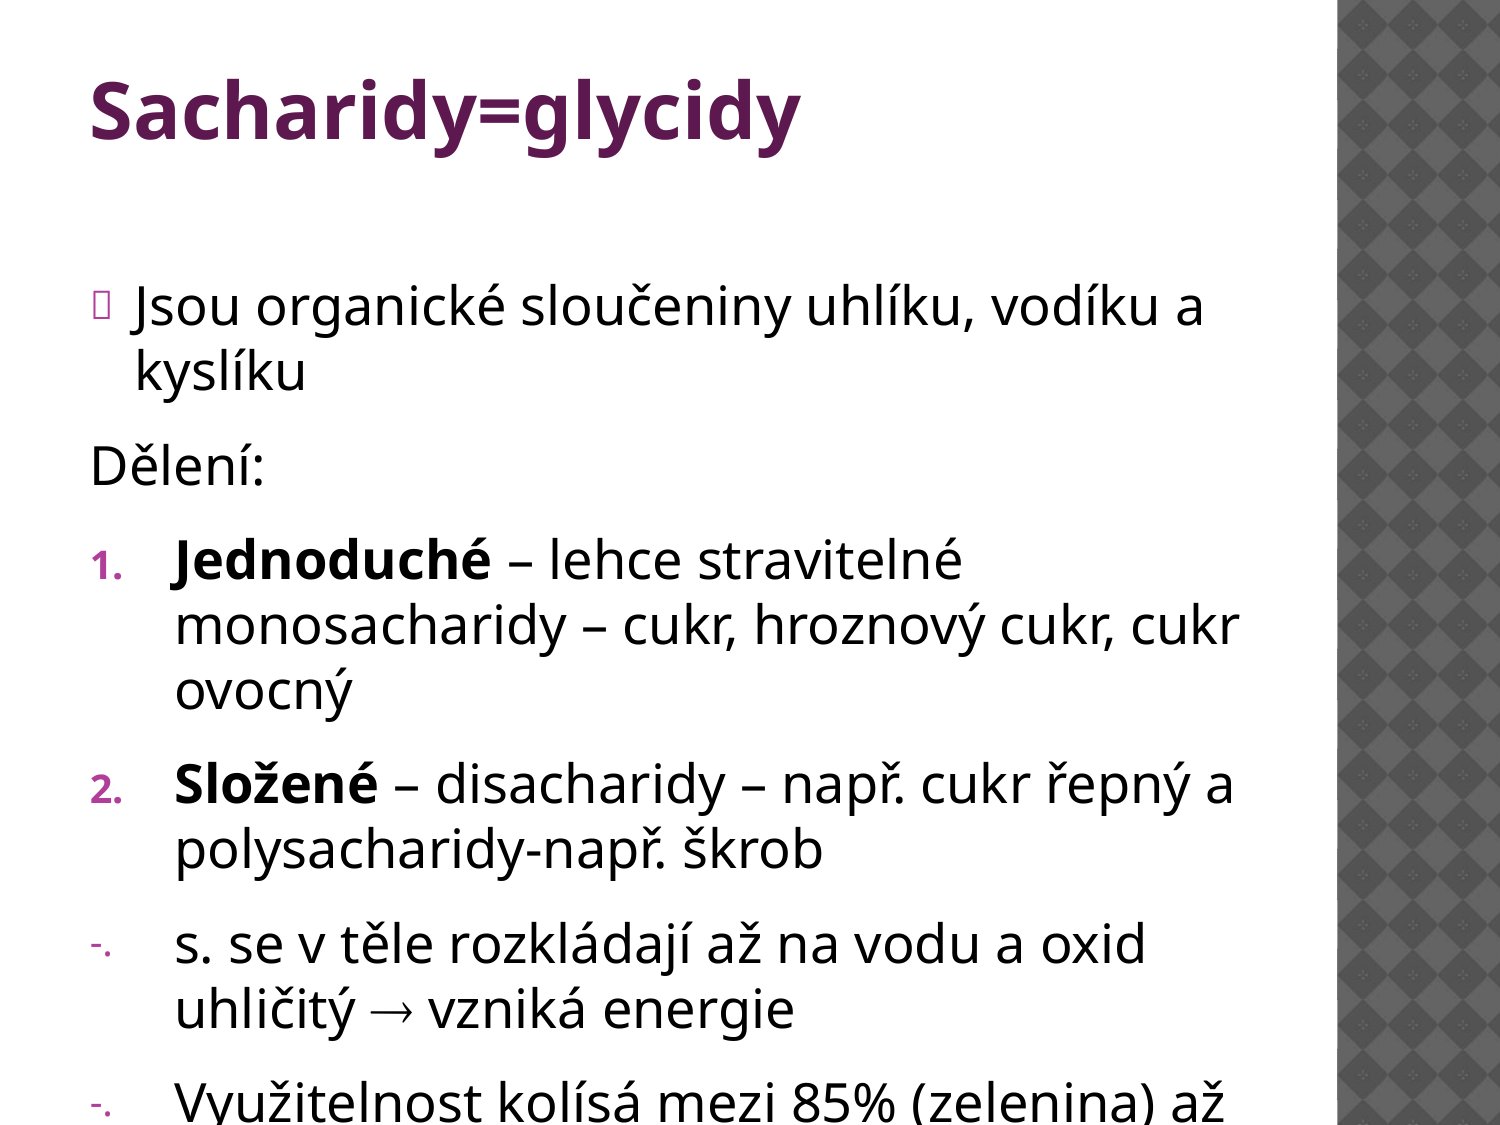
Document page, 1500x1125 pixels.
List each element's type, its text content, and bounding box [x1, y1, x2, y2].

title Sacharidy=glycidy [75, 52, 1263, 240]
list Jsou organické sloučeniny uhlíku, vodíku a kyslíku Dělení: Jednoduché – lehce stravitelné monosacharidy – cukr, hroznový cukr, cukr ovocný Složené – disacharidy – např. cukr řepný a polysacharidy-např. škrob s. se v těle rozkládají až na vodu a oxid uhličitý  vzniká energie Využitelnost kolísá mezi 85% (zelenina) až 99% (brambory) S.jsou pro tělo hlavním zdrojem energie pro všechny životní pochody s namáhavou prací jejich potřeba roste S.neproměněné v energii se v malém množství ukládají do rezervy (glykogen v játrech) a jinak se mění v tuky [75, 264, 1263, 1094]
picture [1337, 0, 1500, 1125]
